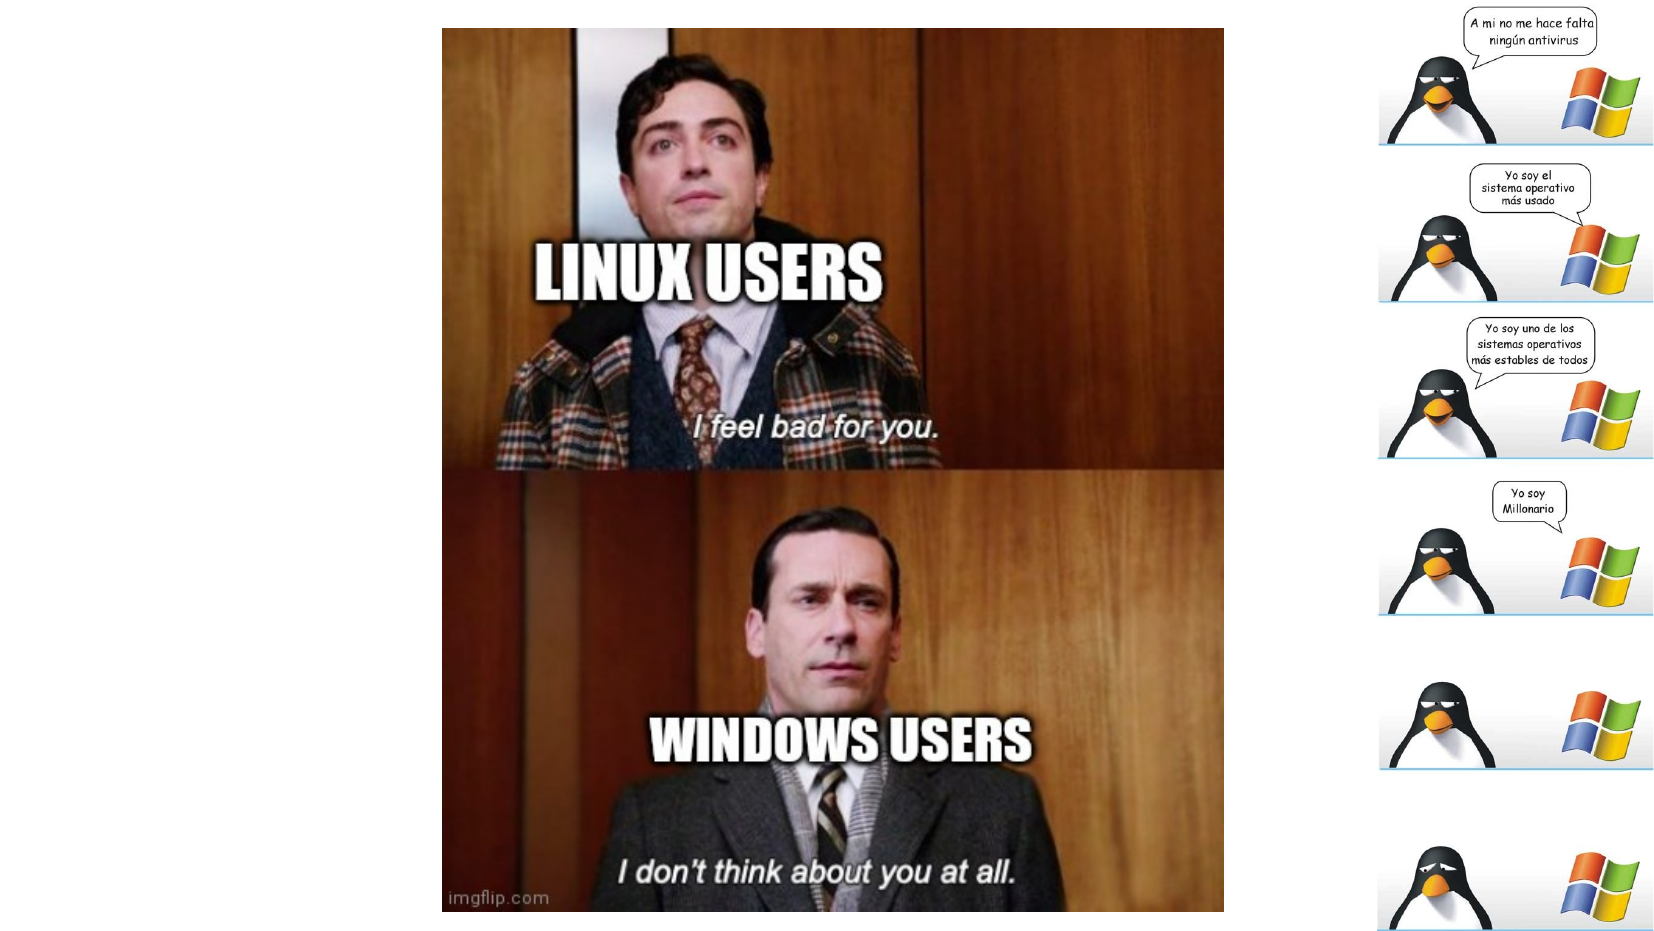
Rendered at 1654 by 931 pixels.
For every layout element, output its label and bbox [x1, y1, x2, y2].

picture [1377, 0, 1654, 931]
picture [442, 28, 1224, 912]
